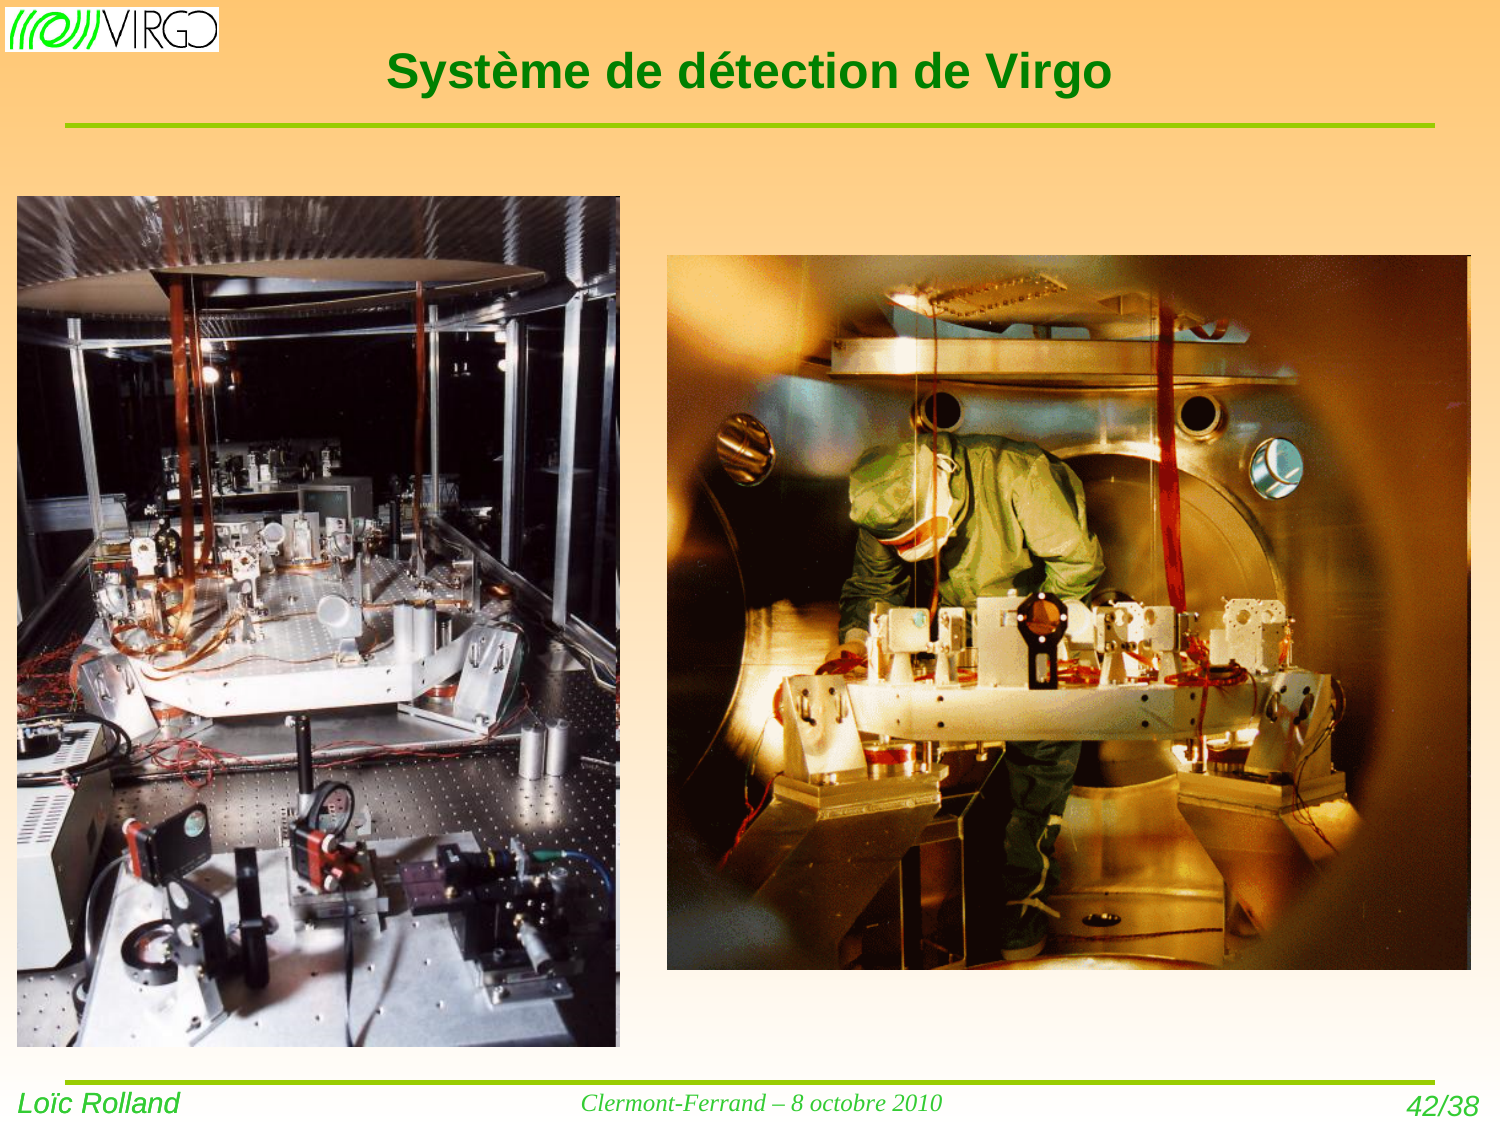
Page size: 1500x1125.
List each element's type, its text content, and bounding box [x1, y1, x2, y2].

picture [17, 196, 620, 1047]
picture [667, 255, 1471, 970]
picture [5, 7, 75, 52]
title Système de détection de Virgo [75, 7, 1426, 135]
